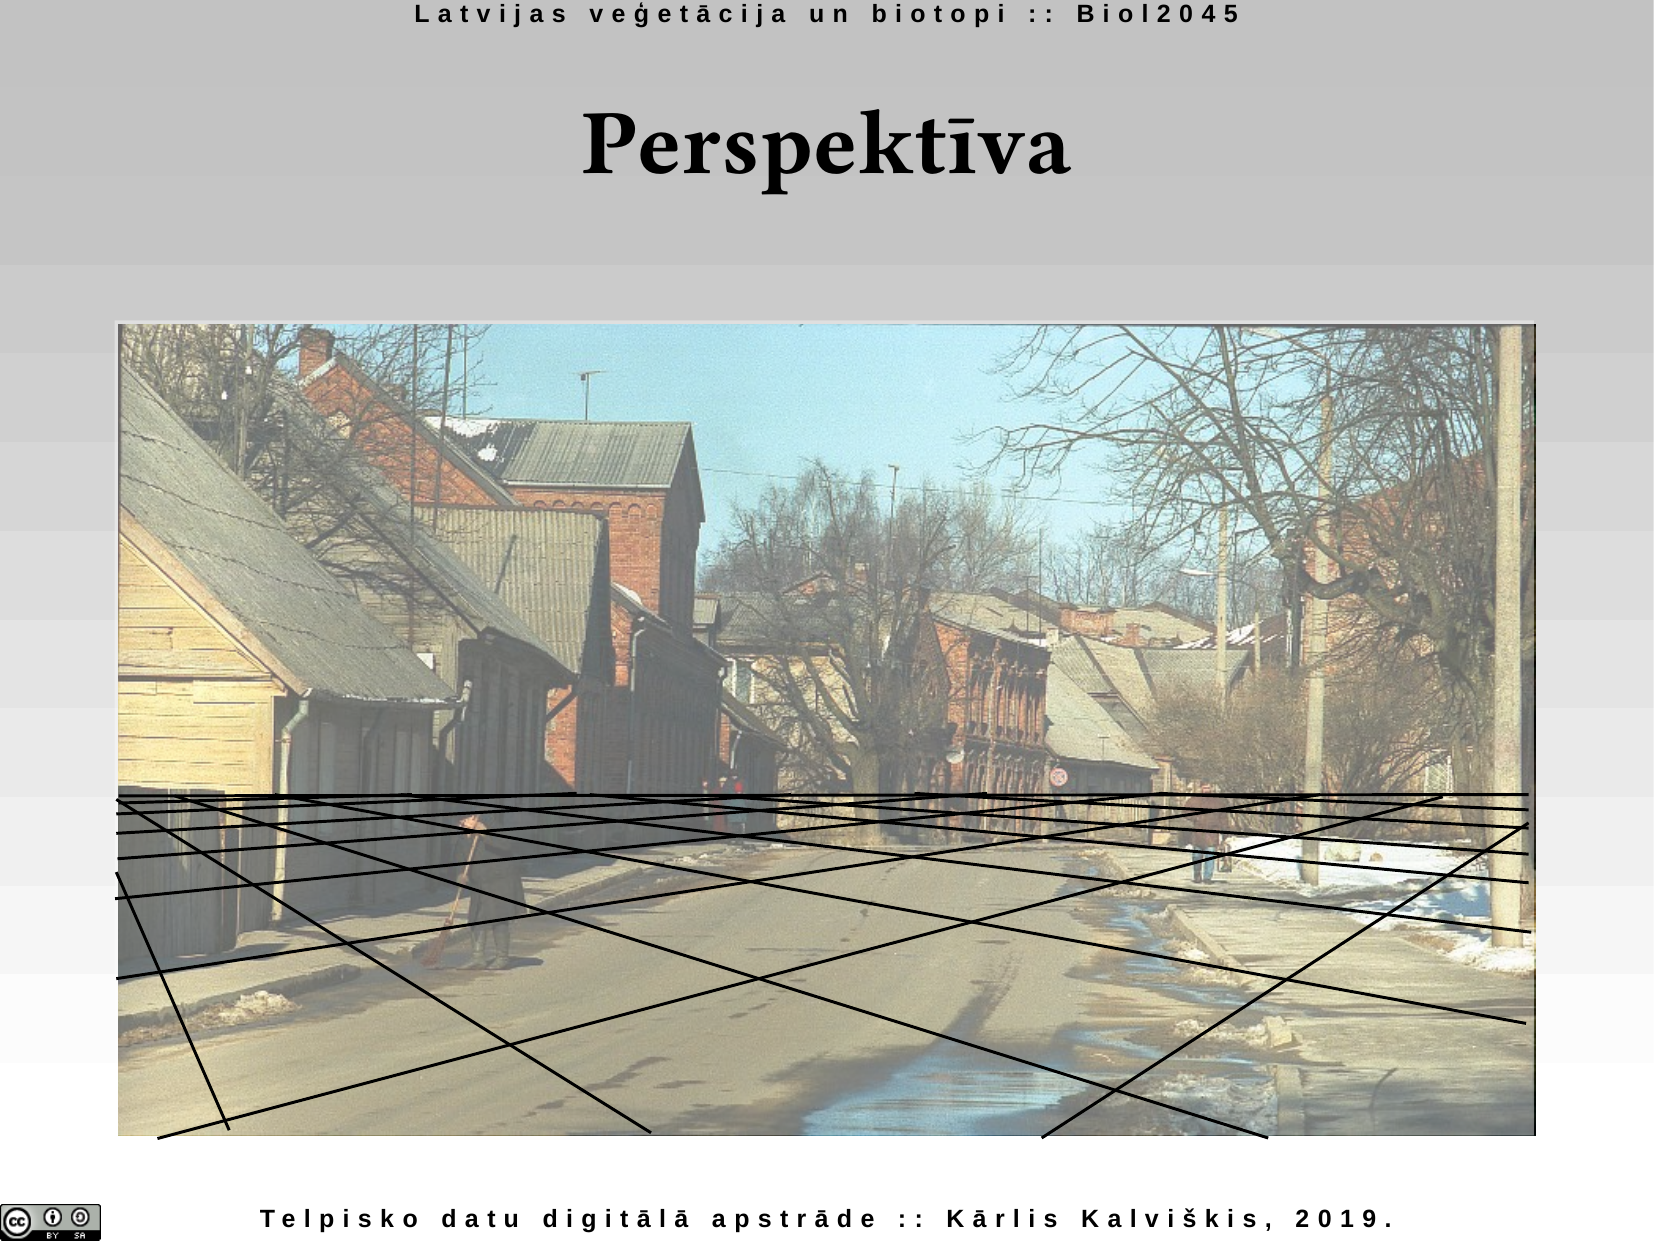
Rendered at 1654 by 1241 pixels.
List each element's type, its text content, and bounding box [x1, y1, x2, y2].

text_box [114, 898, 222, 1136]
text_box [280, 819, 460, 841]
picture [0, 287, 1654, 1241]
text_box [1236, 801, 1398, 817]
text_box [494, 823, 720, 849]
text_box [903, 816, 1101, 835]
text_box [114, 873, 124, 897]
text_box [775, 797, 905, 803]
text_box [603, 838, 895, 879]
text_box [558, 884, 962, 976]
text_box [350, 801, 498, 815]
text_box [1238, 839, 1477, 873]
text_box [1050, 1093, 1253, 1136]
text_box [131, 887, 340, 970]
text_box [232, 806, 378, 823]
text_box [640, 813, 855, 834]
text_box [786, 807, 934, 820]
text_box [1305, 821, 1514, 849]
text_box [146, 811, 253, 828]
text_box [768, 924, 1280, 1088]
text_box [163, 946, 504, 1118]
text_box [1102, 797, 1268, 808]
text_box [177, 981, 1110, 1136]
text_box [337, 834, 569, 867]
text_box [313, 798, 416, 802]
title Perspektīva [0, 1, 1654, 287]
text_box [1144, 813, 1346, 835]
text_box [466, 797, 636, 808]
text_box [173, 827, 313, 850]
text_box [1060, 827, 1278, 852]
text_box [130, 803, 205, 811]
text_box [1315, 797, 1432, 803]
text_box [114, 320, 1534, 1136]
text_box [1132, 856, 1440, 912]
text_box [420, 853, 738, 911]
text_box [206, 800, 307, 807]
text_box [549, 804, 732, 819]
text_box [990, 804, 1196, 823]
text_box [982, 884, 1380, 977]
text_box [765, 859, 1109, 920]
text_box [260, 871, 537, 941]
text_box [866, 798, 1042, 811]
text_box [696, 800, 809, 808]
text_box [929, 839, 1214, 880]
text_box [353, 915, 751, 1043]
text_box [209, 845, 397, 883]
text_box [762, 824, 1025, 855]
text_box [417, 812, 597, 830]
